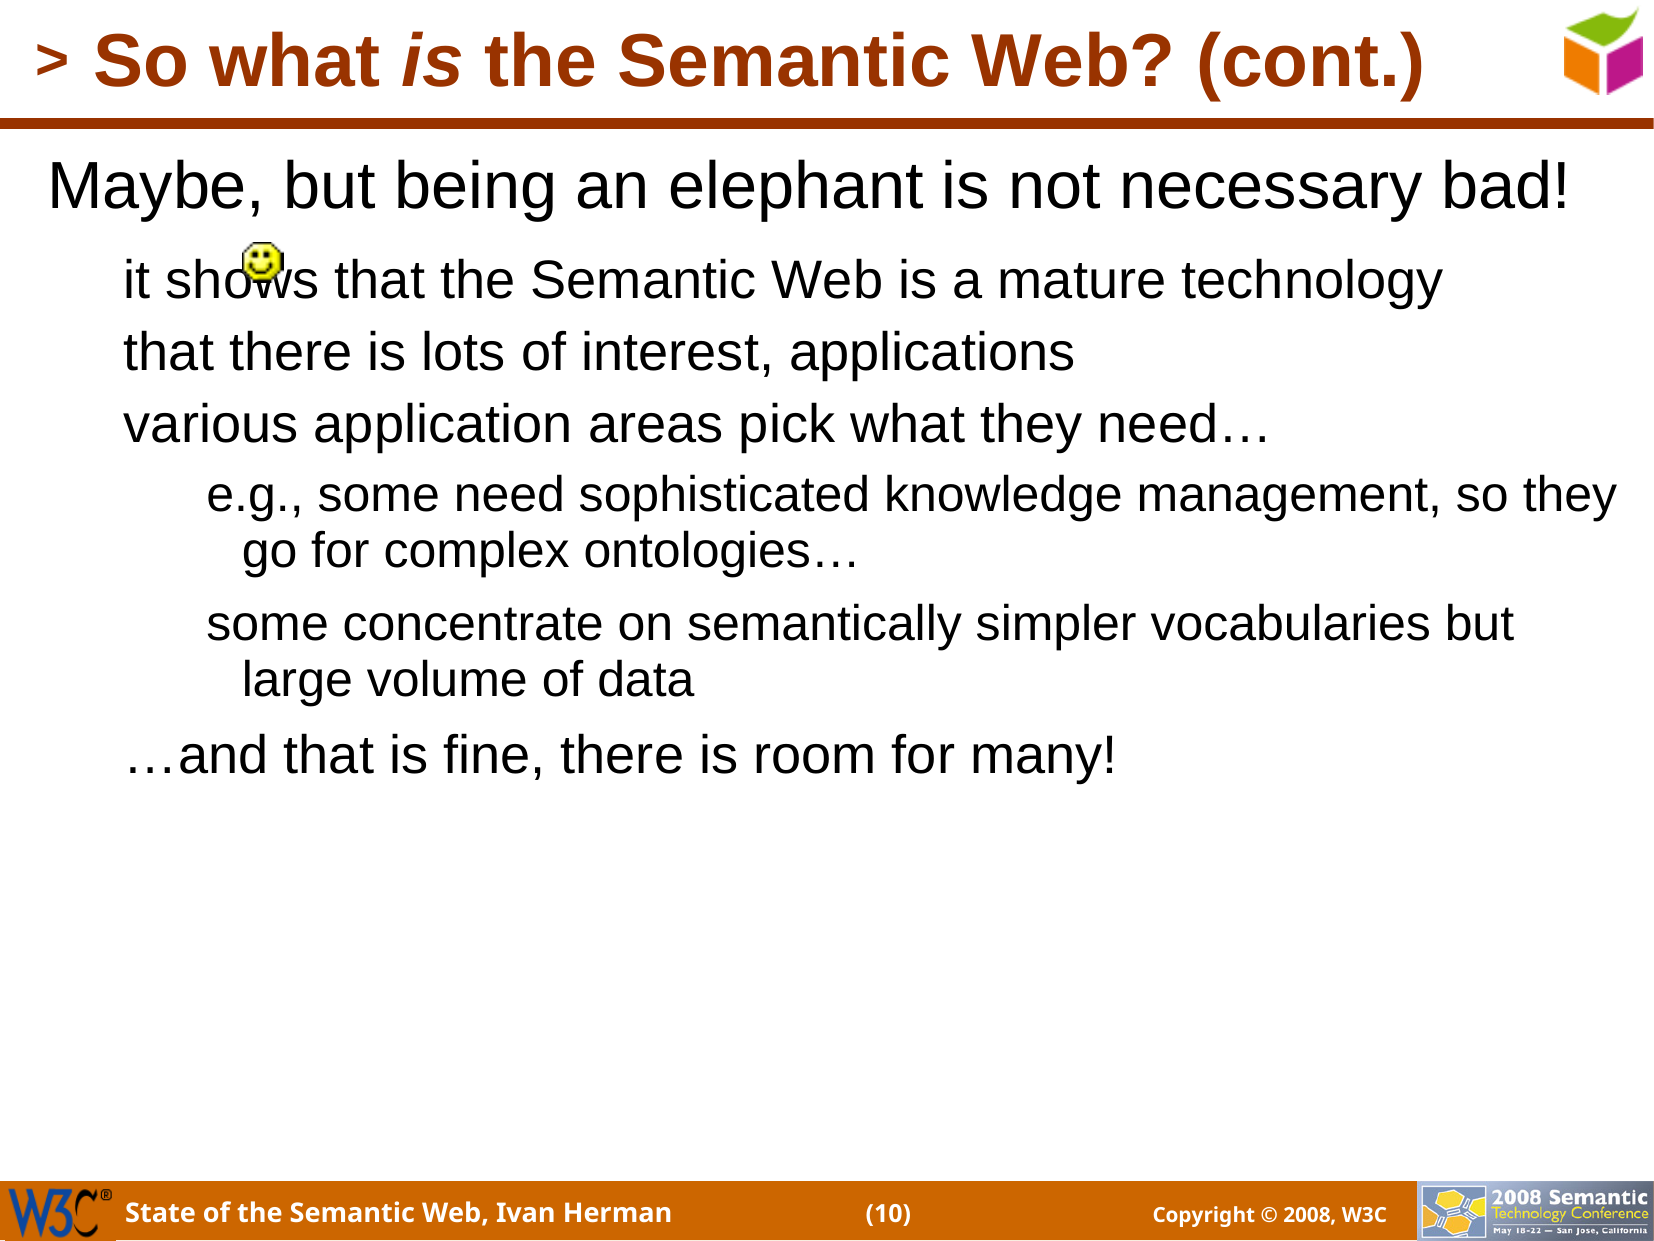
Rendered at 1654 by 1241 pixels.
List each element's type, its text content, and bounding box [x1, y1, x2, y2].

picture [1564, 5, 1643, 95]
picture [242, 242, 284, 283]
picture [5, 1186, 116, 1241]
title So what is the Semantic Web? (cont.) [93, 7, 1493, 111]
list Maybe, but being an elephant is not necessary bad! it shows that the Semantic Web is a mature technology that there is lots of interest, applications various application areas pick what they need… e.g., some need sophisticated knowledge management, so they go for complex ontologies… some concentrate on semantically simpler vocabularies but large volume of data …and that is fine, there is room for many! [29, 147, 1624, 1119]
picture [1417, 1181, 1654, 1241]
